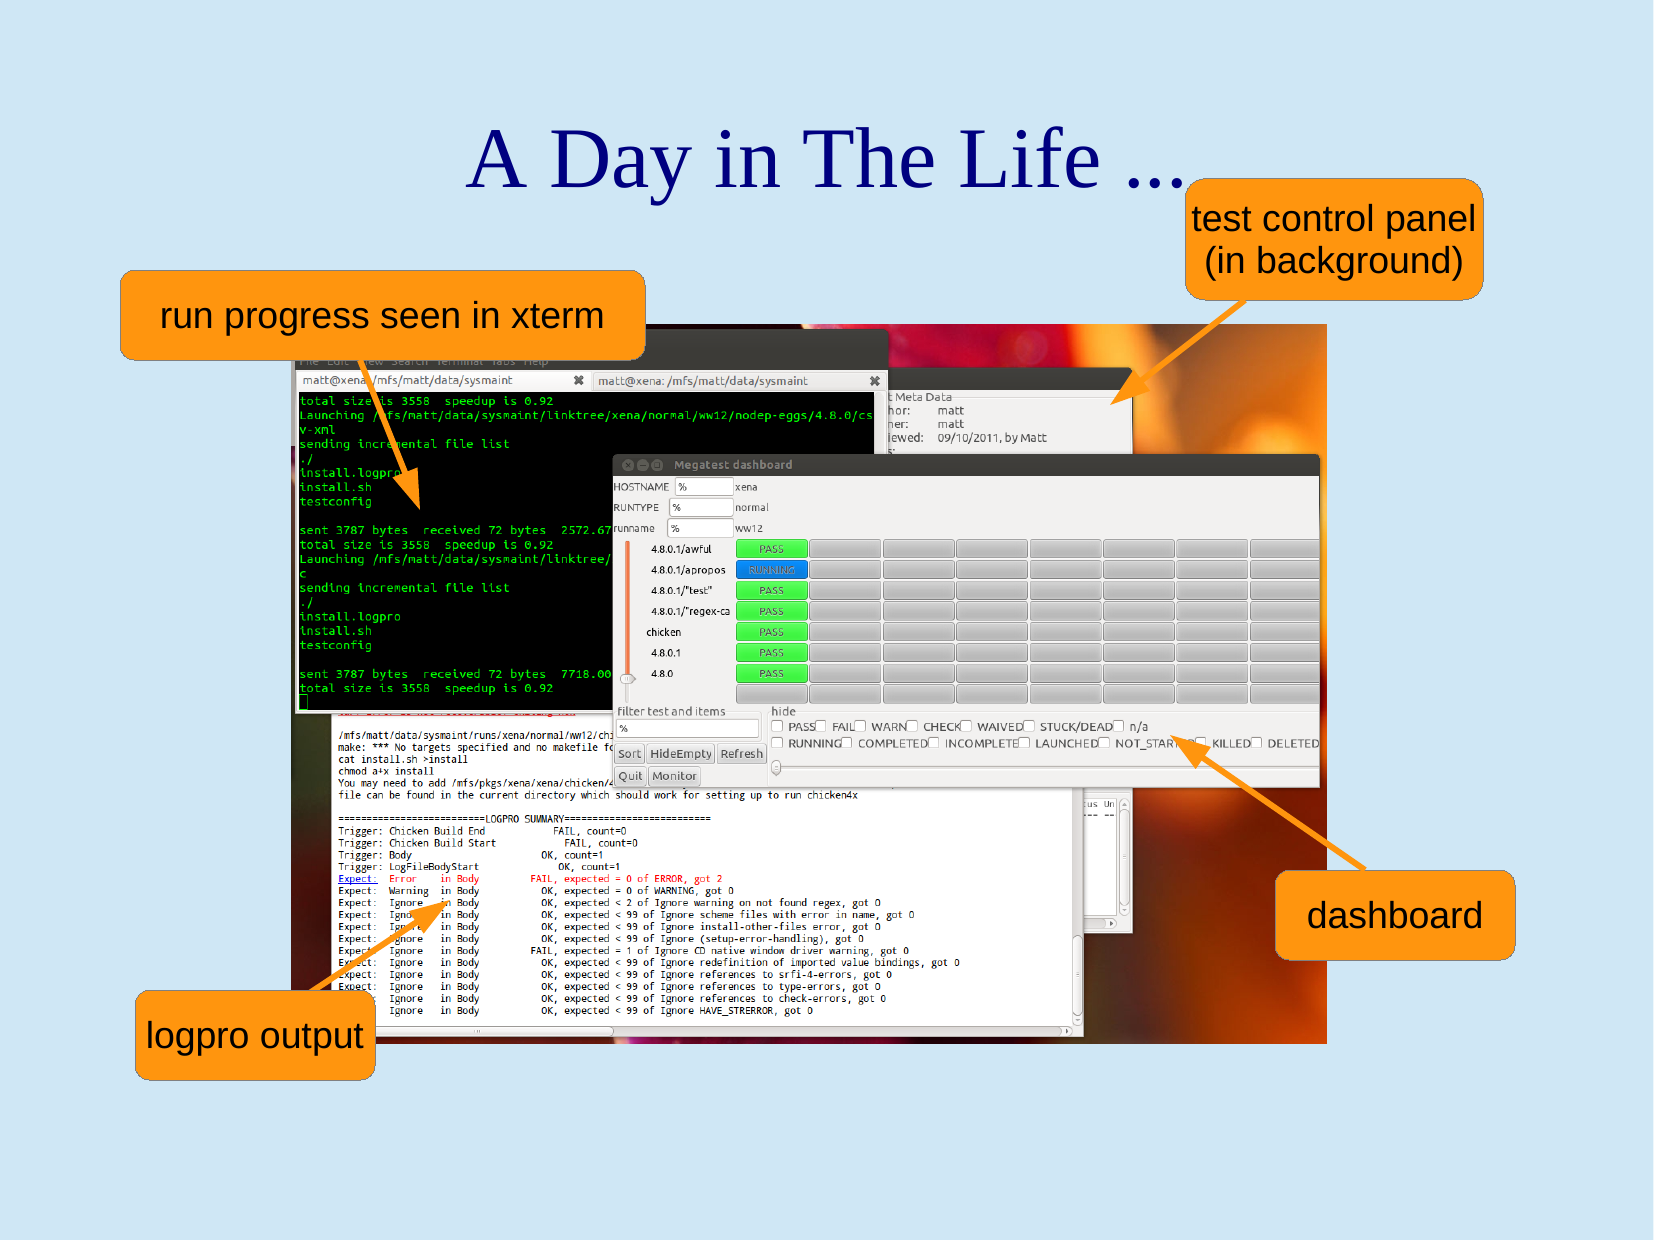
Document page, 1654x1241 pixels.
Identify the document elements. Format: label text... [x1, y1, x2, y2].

text_box run progress seen in xterm [120, 270, 646, 361]
text_box test control panel (in background) [1185, 178, 1484, 301]
text_box dashboard [1275, 870, 1516, 961]
title A Day in The Life ... [82, 55, 1571, 263]
text_box logpro output [135, 990, 376, 1081]
picture [291, 324, 1327, 1044]
